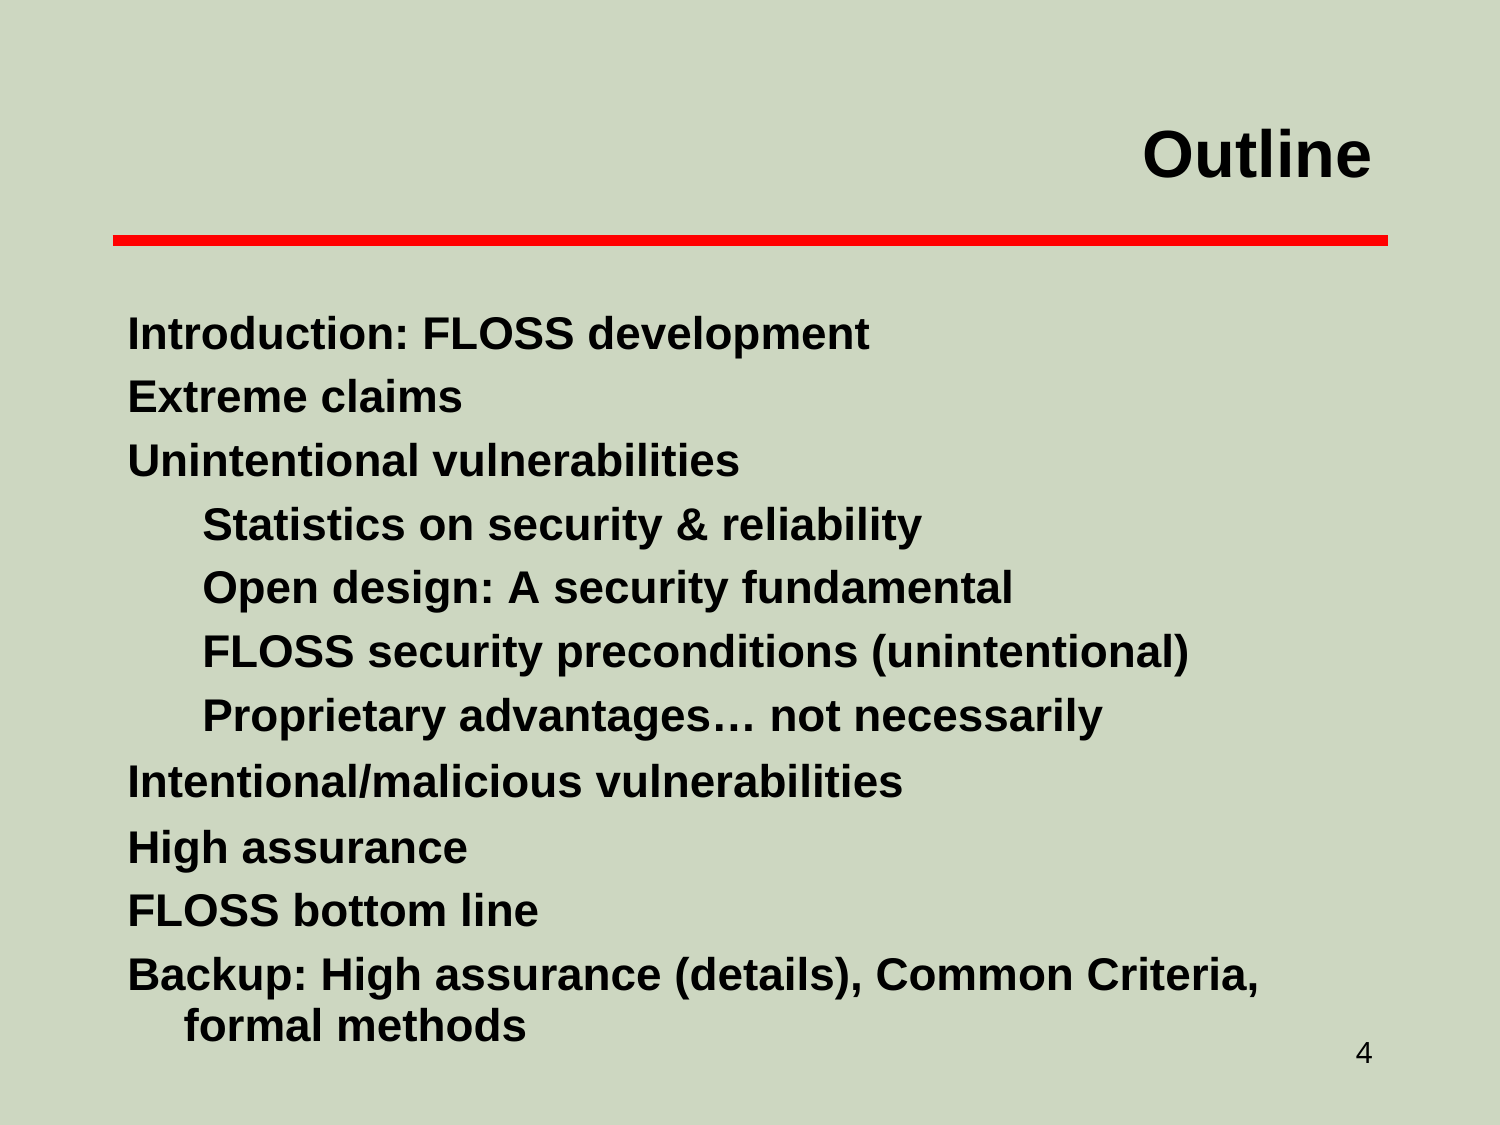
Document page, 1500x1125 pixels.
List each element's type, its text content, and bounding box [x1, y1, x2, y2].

title Outline [337, 85, 1388, 224]
list Introduction: FLOSS development Extreme claims Unintentional vulnerabilities Statistics on security & reliability Open design: A security fundamental FLOSS security preconditions (unintentional) Proprietary advantages… not necessarily Intentional/malicious vulnerabilities High assurance FLOSS bottom line Backup: High assurance (details), Common Criteria, formal methods [112, 299, 1388, 1060]
